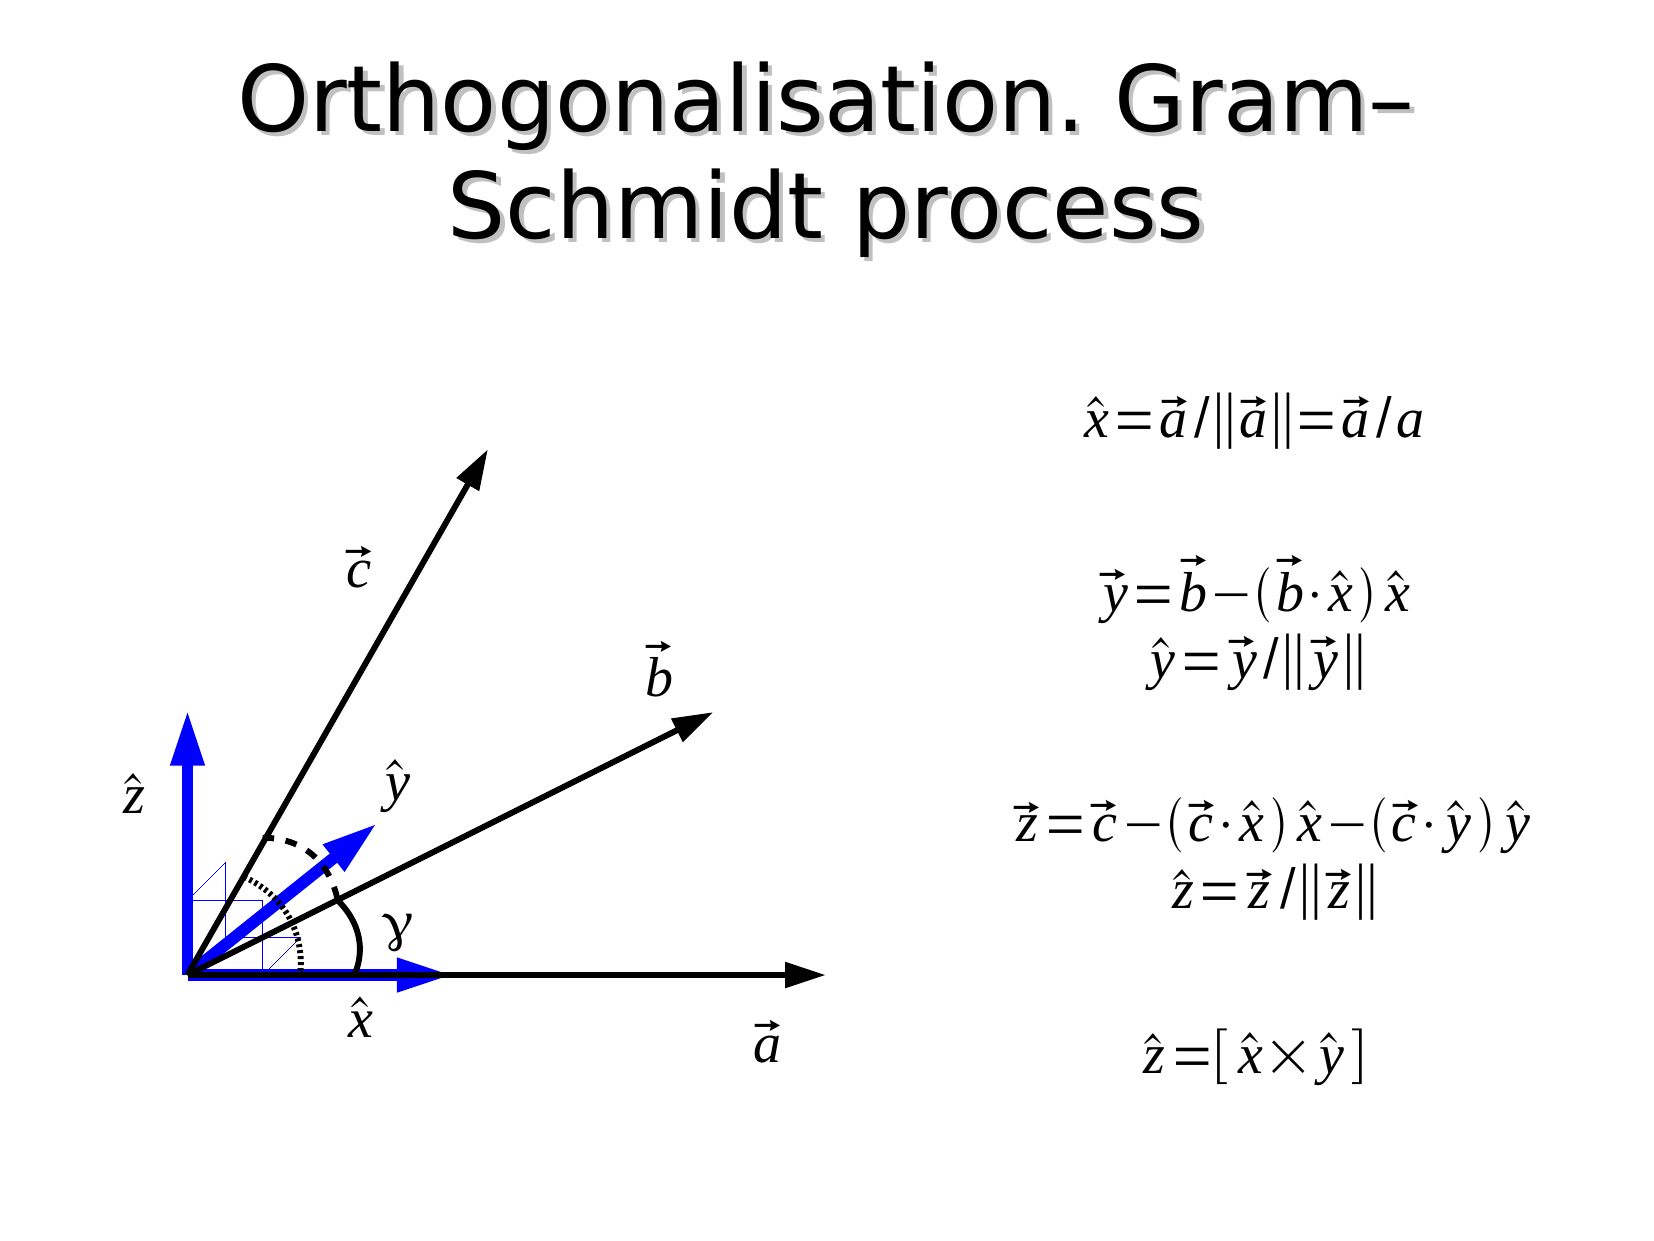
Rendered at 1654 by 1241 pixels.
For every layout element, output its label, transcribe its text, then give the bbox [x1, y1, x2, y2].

chart [1073, 387, 1432, 453]
chart [371, 750, 416, 813]
chart [1005, 791, 1537, 925]
title Orthogonalisation. Gram–Schmidt process [82, 45, 1571, 261]
chart [112, 763, 151, 826]
chart [1089, 551, 1416, 693]
chart [375, 890, 423, 953]
chart [1133, 1023, 1373, 1088]
chart [746, 1012, 788, 1075]
chart [637, 637, 680, 709]
chart [337, 988, 379, 1051]
chart [337, 537, 379, 601]
